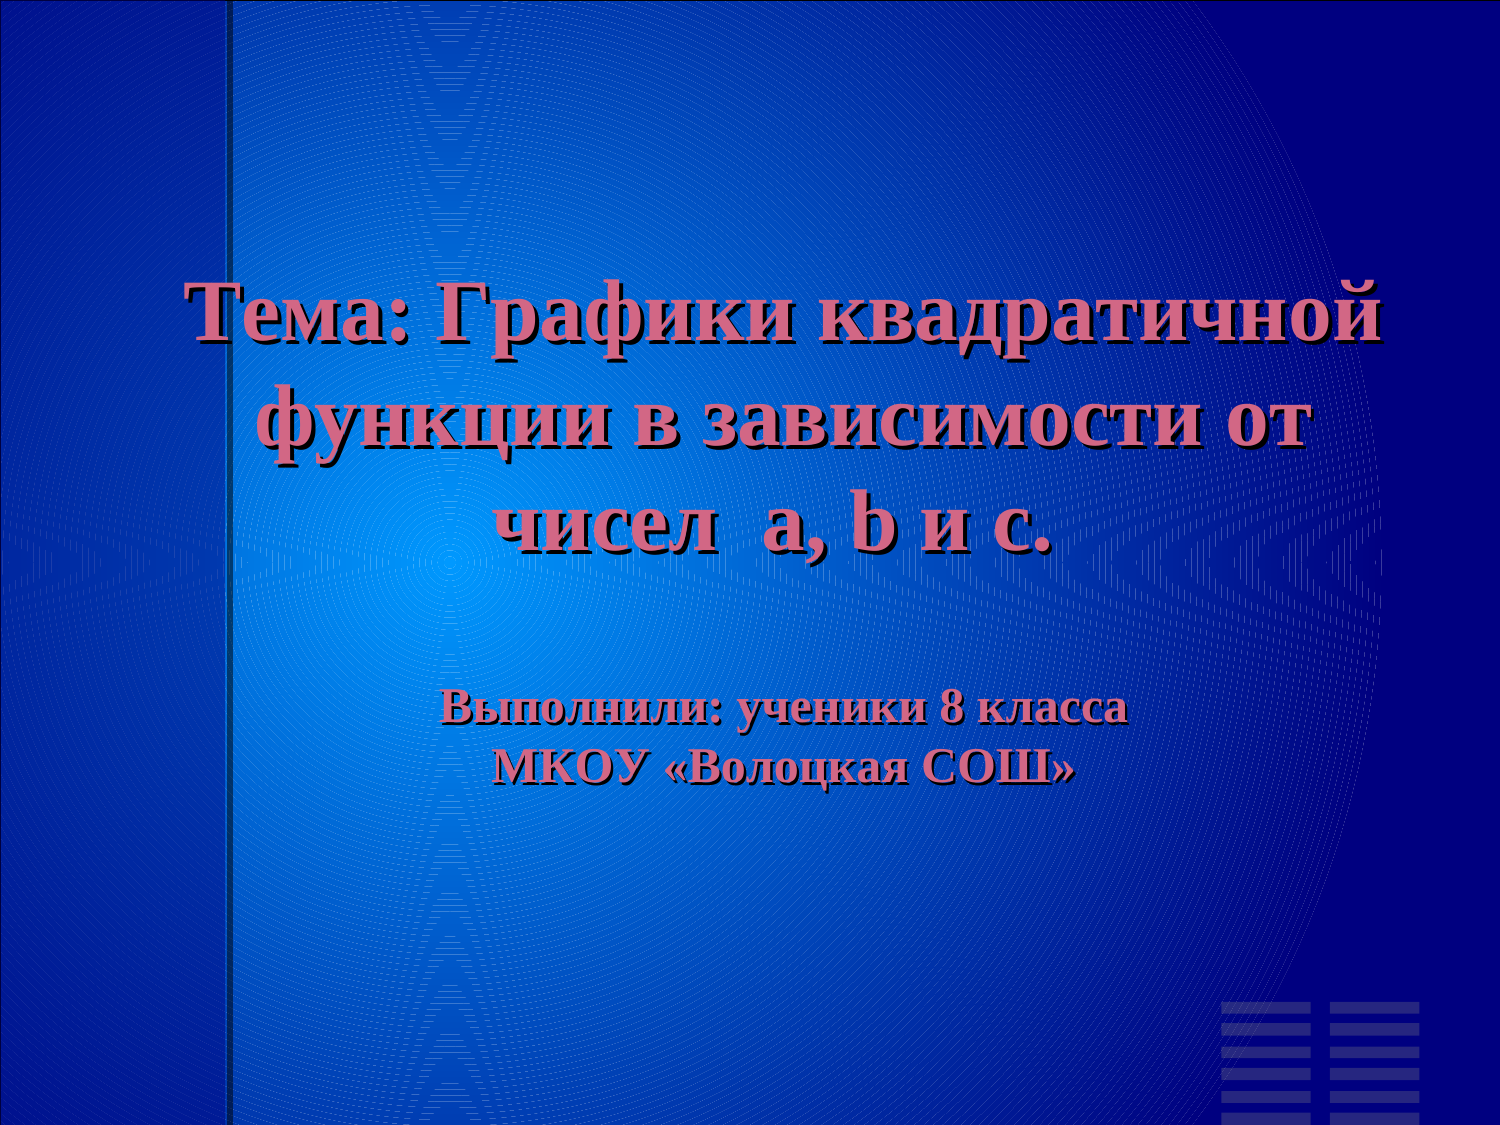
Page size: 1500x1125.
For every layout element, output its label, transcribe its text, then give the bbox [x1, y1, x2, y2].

title Тема: Графики квадратичной функции в зависимости от чисел a, b и c. Выполнили: ученики 8 класса МКОУ «Волоцкая СОШ» [40, 245, 1447, 1034]
